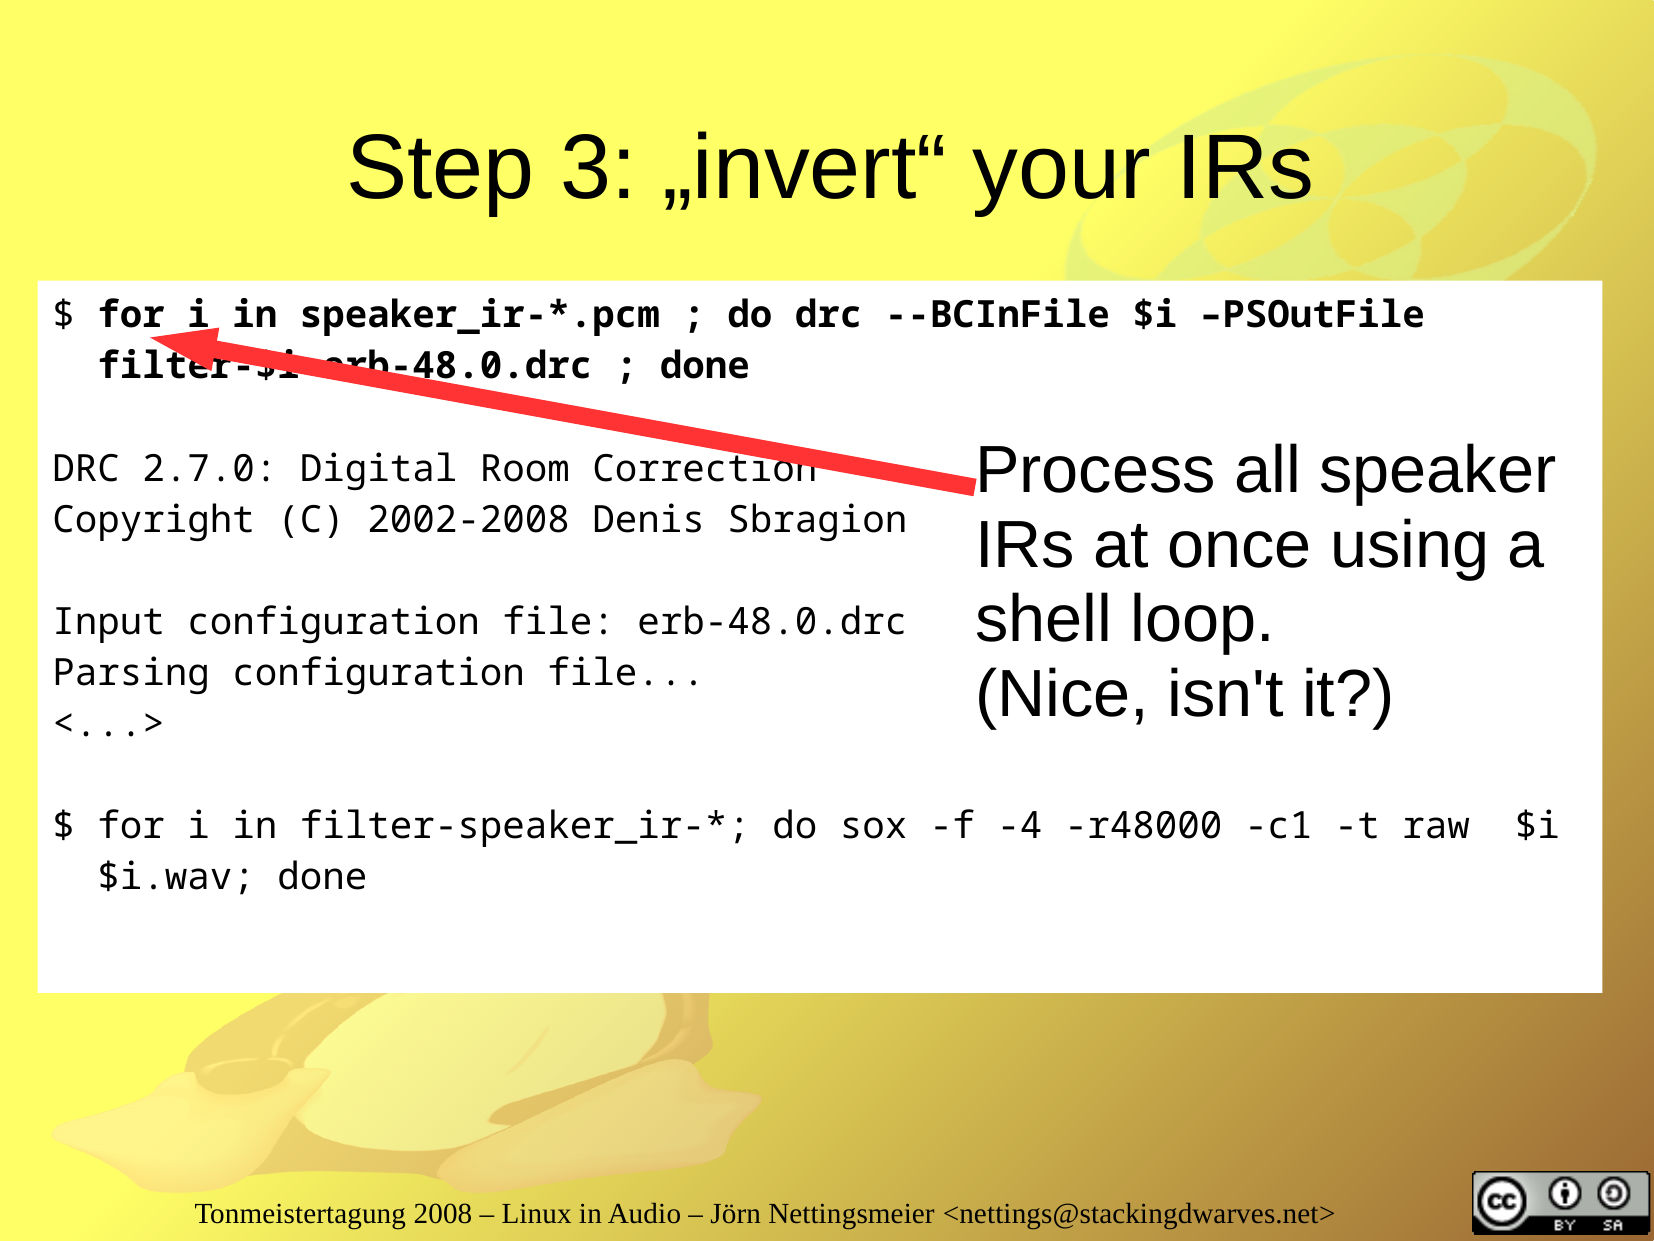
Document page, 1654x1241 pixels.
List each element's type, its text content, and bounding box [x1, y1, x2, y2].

picture [1472, 1171, 1651, 1235]
text_box $ for i in speaker_ir-*.pcm ; do drc --BCInFile $i –PSOutFile filter-$i erb-48.0.drc ; done DRC 2.7.0: Digital Room Correction Copyright (C) 2002-2008 Denis Sbragion Input configuration file: erb-48.0.drc Parsing configuration file... <...> $ for i in filter-speaker_ir-*; do sox -f -4 -r48000 -c1 -t raw $i $i.wav; done [37, 280, 1603, 993]
subtitle Process all speaker IRs at once using a shell loop. (Nice, isn't it?) [975, 375, 1576, 788]
title Step 3: „invert“ your IRs [86, 70, 1576, 263]
